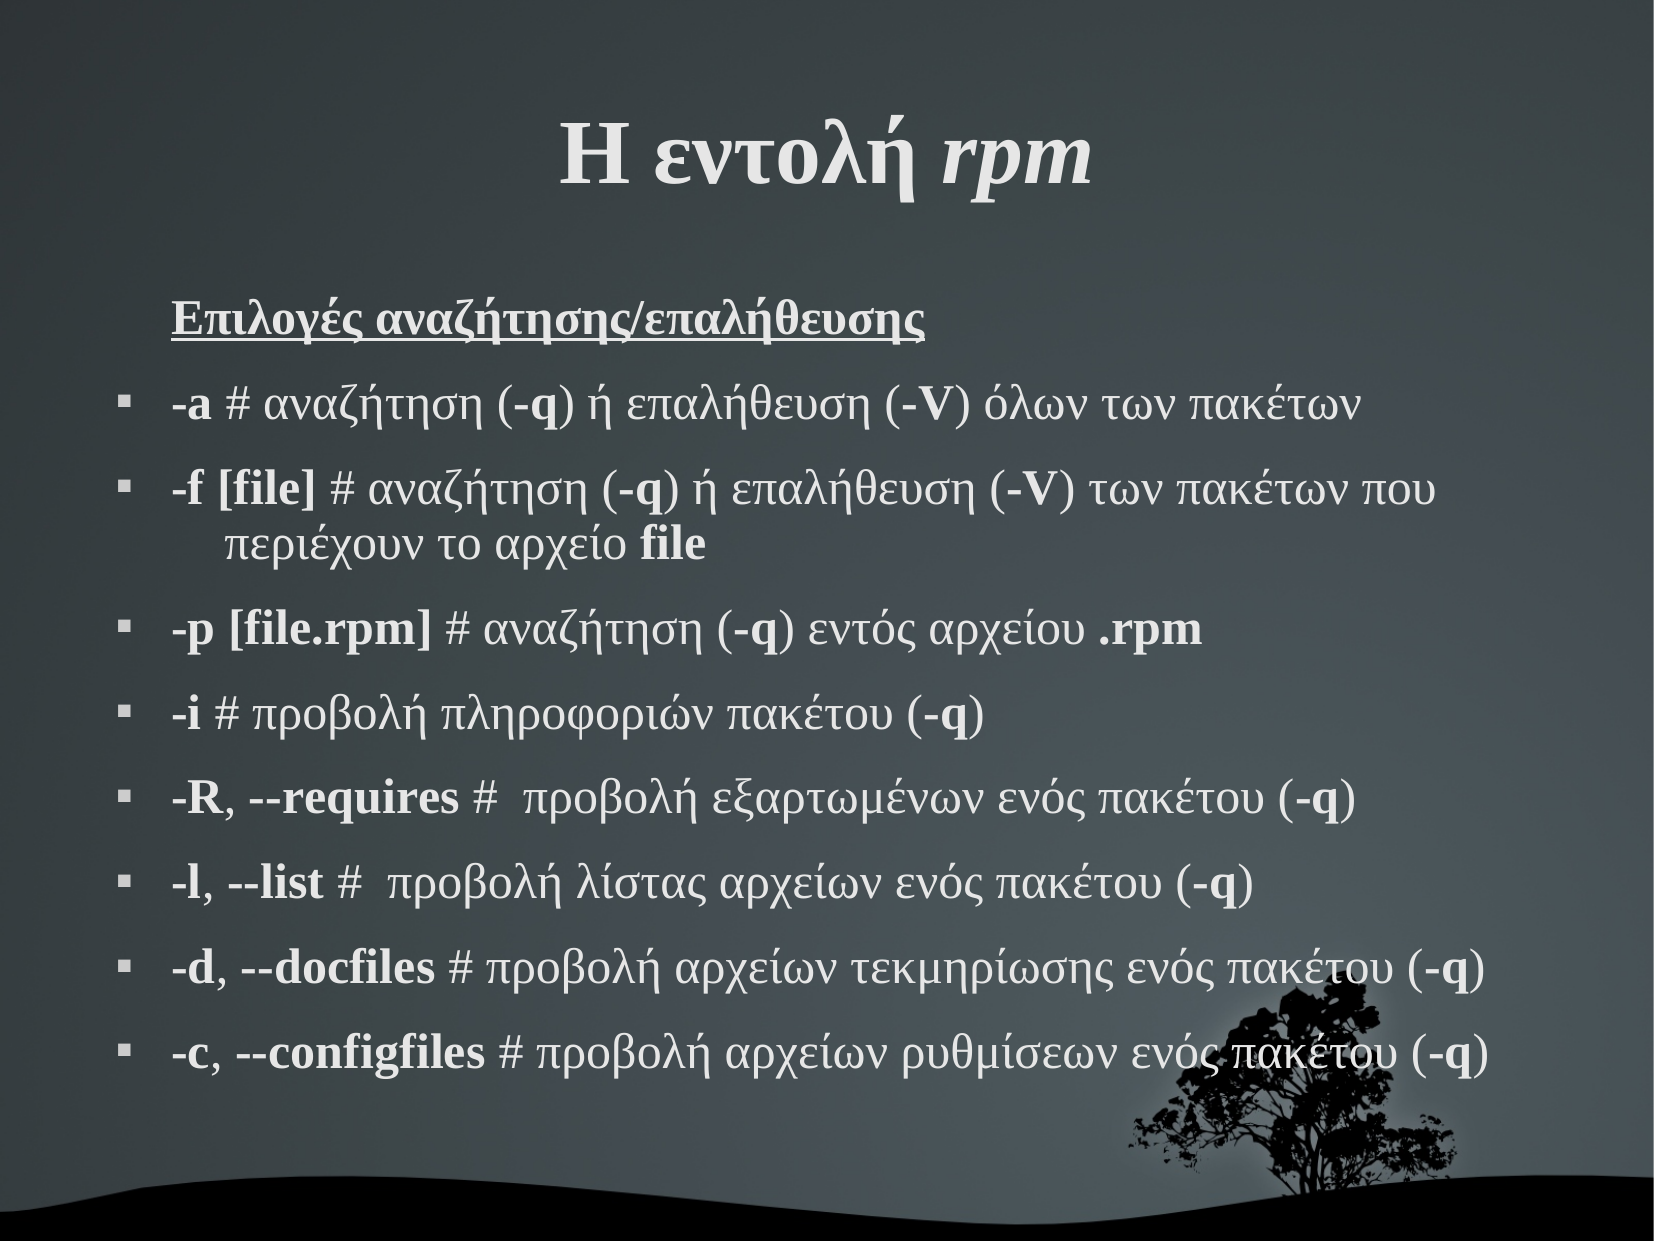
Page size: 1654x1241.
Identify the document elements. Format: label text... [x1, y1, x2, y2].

list Επιλογές αναζήτησης/επαλήθευσης -a # αναζήτηση (-q) ή επαλήθευση (-V) όλων των πακέτων -f [file] # αναζήτηση (-q) ή επαλήθευση (-V) των πακέτων που περιέχουν το αρχείο file -p [file.rpm] # αναζήτηση (-q) εντός αρχείου .rpm -i # προβολή πληροφοριών πακέτου (-q) -R, --requires # προβολή εξαρτωμένων ενός πακέτου (-q) -l, --list # προβολή λίστας αρχείων ενός πακέτου (-q) -d, --docfiles # προβολή αρχείων τεκμηρίωσης ενός πακέτου (-q) -c, --configfiles # προβολή αρχείων ρυθμίσεων ενός πακέτου (-q) [82, 290, 1571, 1180]
title Η εντολή rpm [82, 49, 1571, 257]
picture [0, 0, 1654, 1241]
